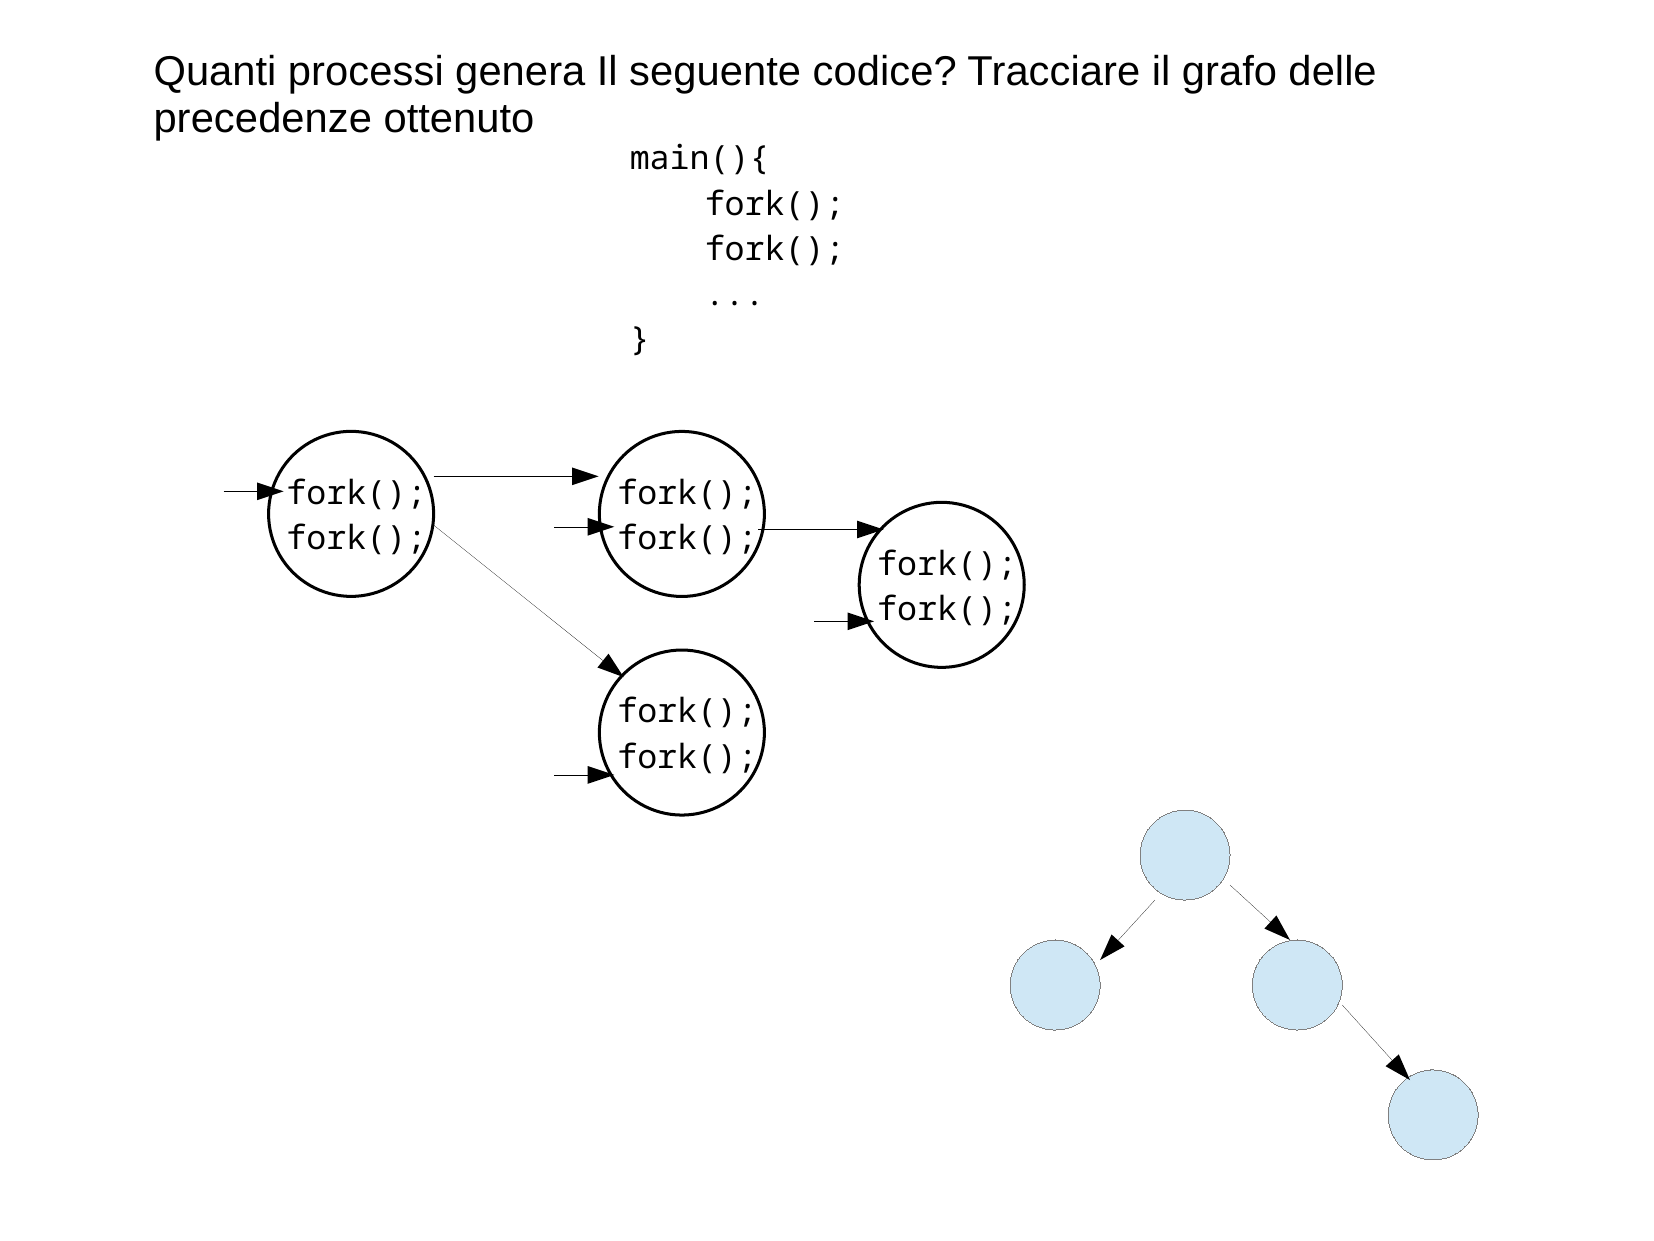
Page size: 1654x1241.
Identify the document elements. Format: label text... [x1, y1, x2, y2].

text_box fork(); fork(); [602, 461, 795, 593]
text_box [1140, 810, 1231, 901]
text_box [619, 650, 745, 679]
text_box main(){ fork(); fork(); ... } [615, 126, 1111, 336]
text_box [918, 664, 965, 668]
text_box fork(); fork(); [602, 679, 795, 812]
list Quanti processi genera Il seguente codice? Tracciare il grafo delle precedenze ottenuto [82, 48, 1538, 166]
text_box [658, 593, 706, 597]
text_box [287, 431, 415, 461]
text_box [1252, 939, 1343, 1031]
text_box fork(); fork(); [271, 461, 464, 593]
text_box [1010, 939, 1101, 1031]
text_box [659, 812, 705, 816]
text_box [618, 431, 746, 461]
text_box [327, 593, 375, 597]
text_box [1388, 1069, 1479, 1160]
text_box fork(); fork(); [862, 532, 1055, 664]
text_box [880, 502, 1006, 532]
